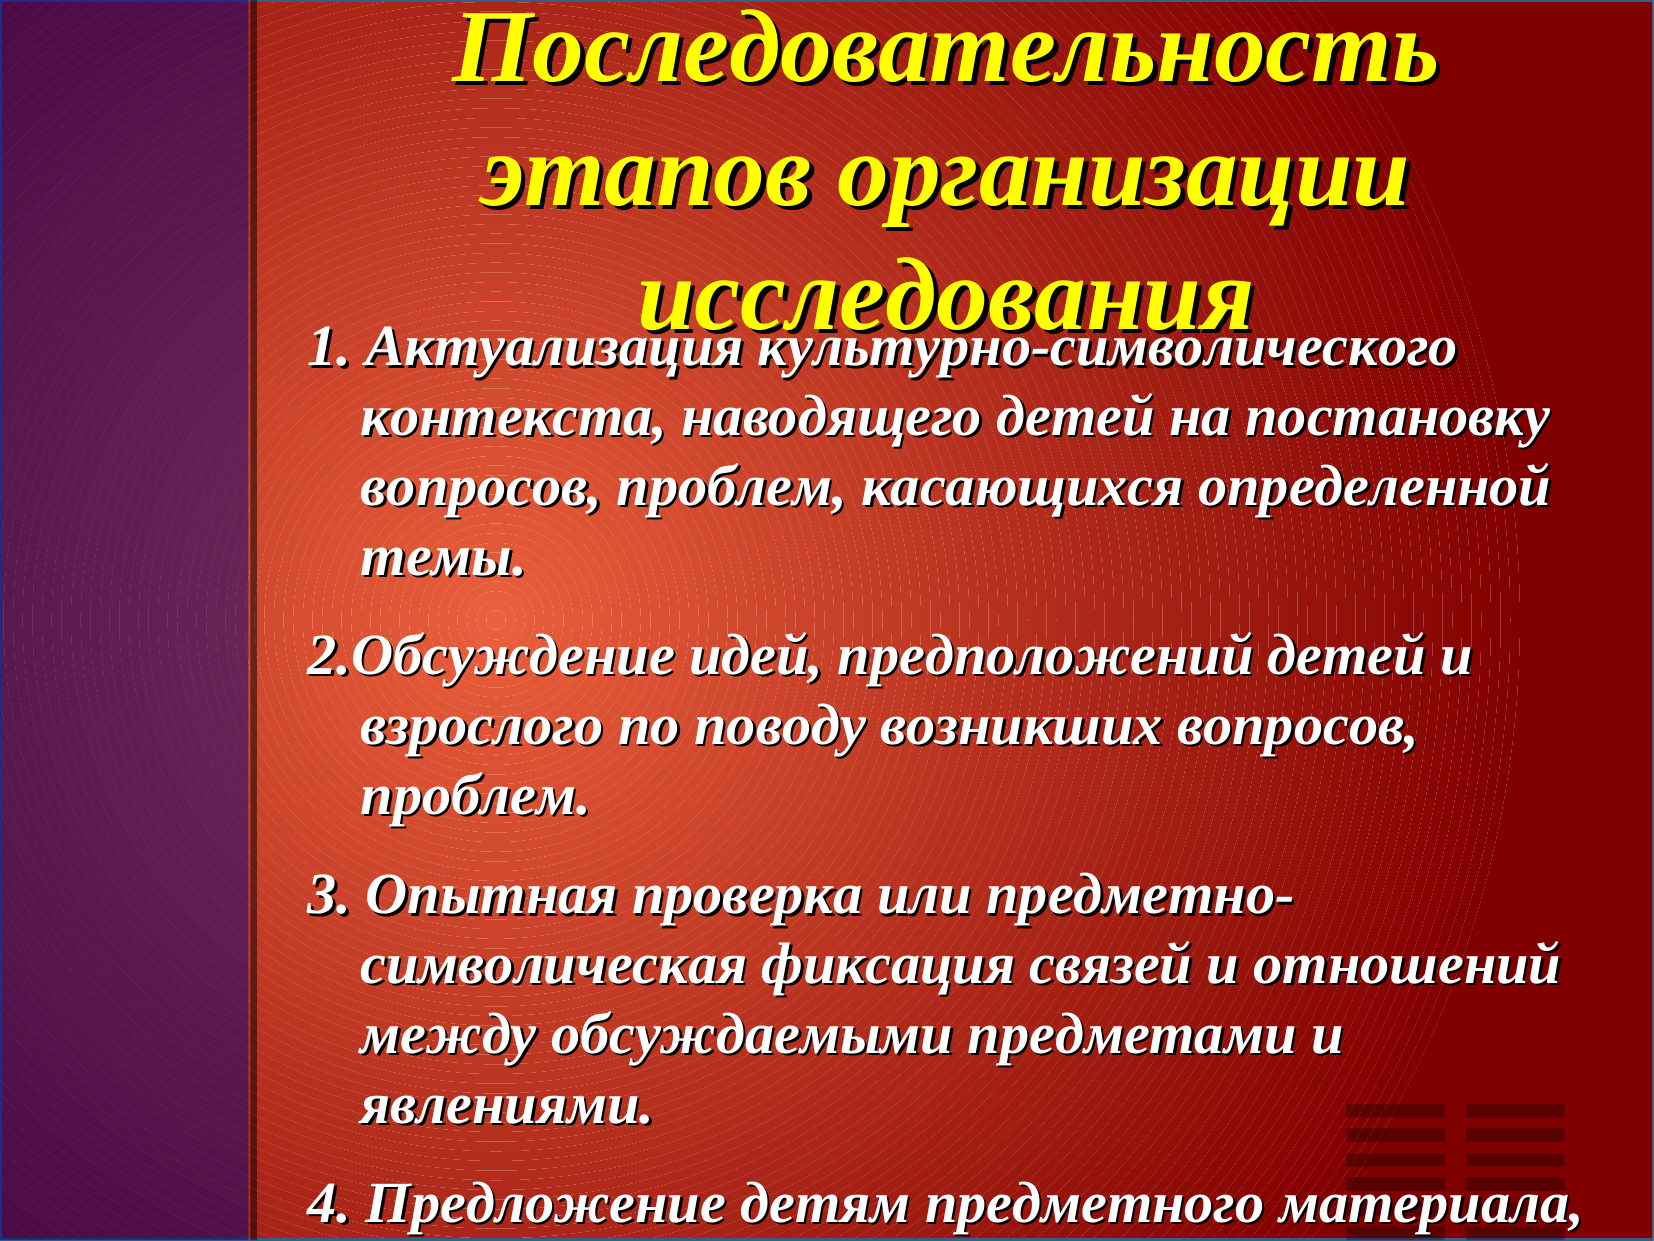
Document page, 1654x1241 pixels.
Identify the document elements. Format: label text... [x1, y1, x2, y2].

list 1. Актуализация культурно-символического контекста, наводящего детей на постановку вопросов, проблем, касающихся определенной темы. 2.Обсуждение идей, предположений детей и взрослого по поводу возникших вопросов, проблем. 3. Опытная проверка или предметно-символическая фиксация связей и отношений между обсуждаемыми предметами и явлениями. 4. Предложение детям предметного материала, обеспечивающего продолжение исследования в свободной деятельности в группе или дома с родителями. [219, 307, 1632, 1241]
title Последовательность этапов организации исследования [275, 0, 1618, 307]
